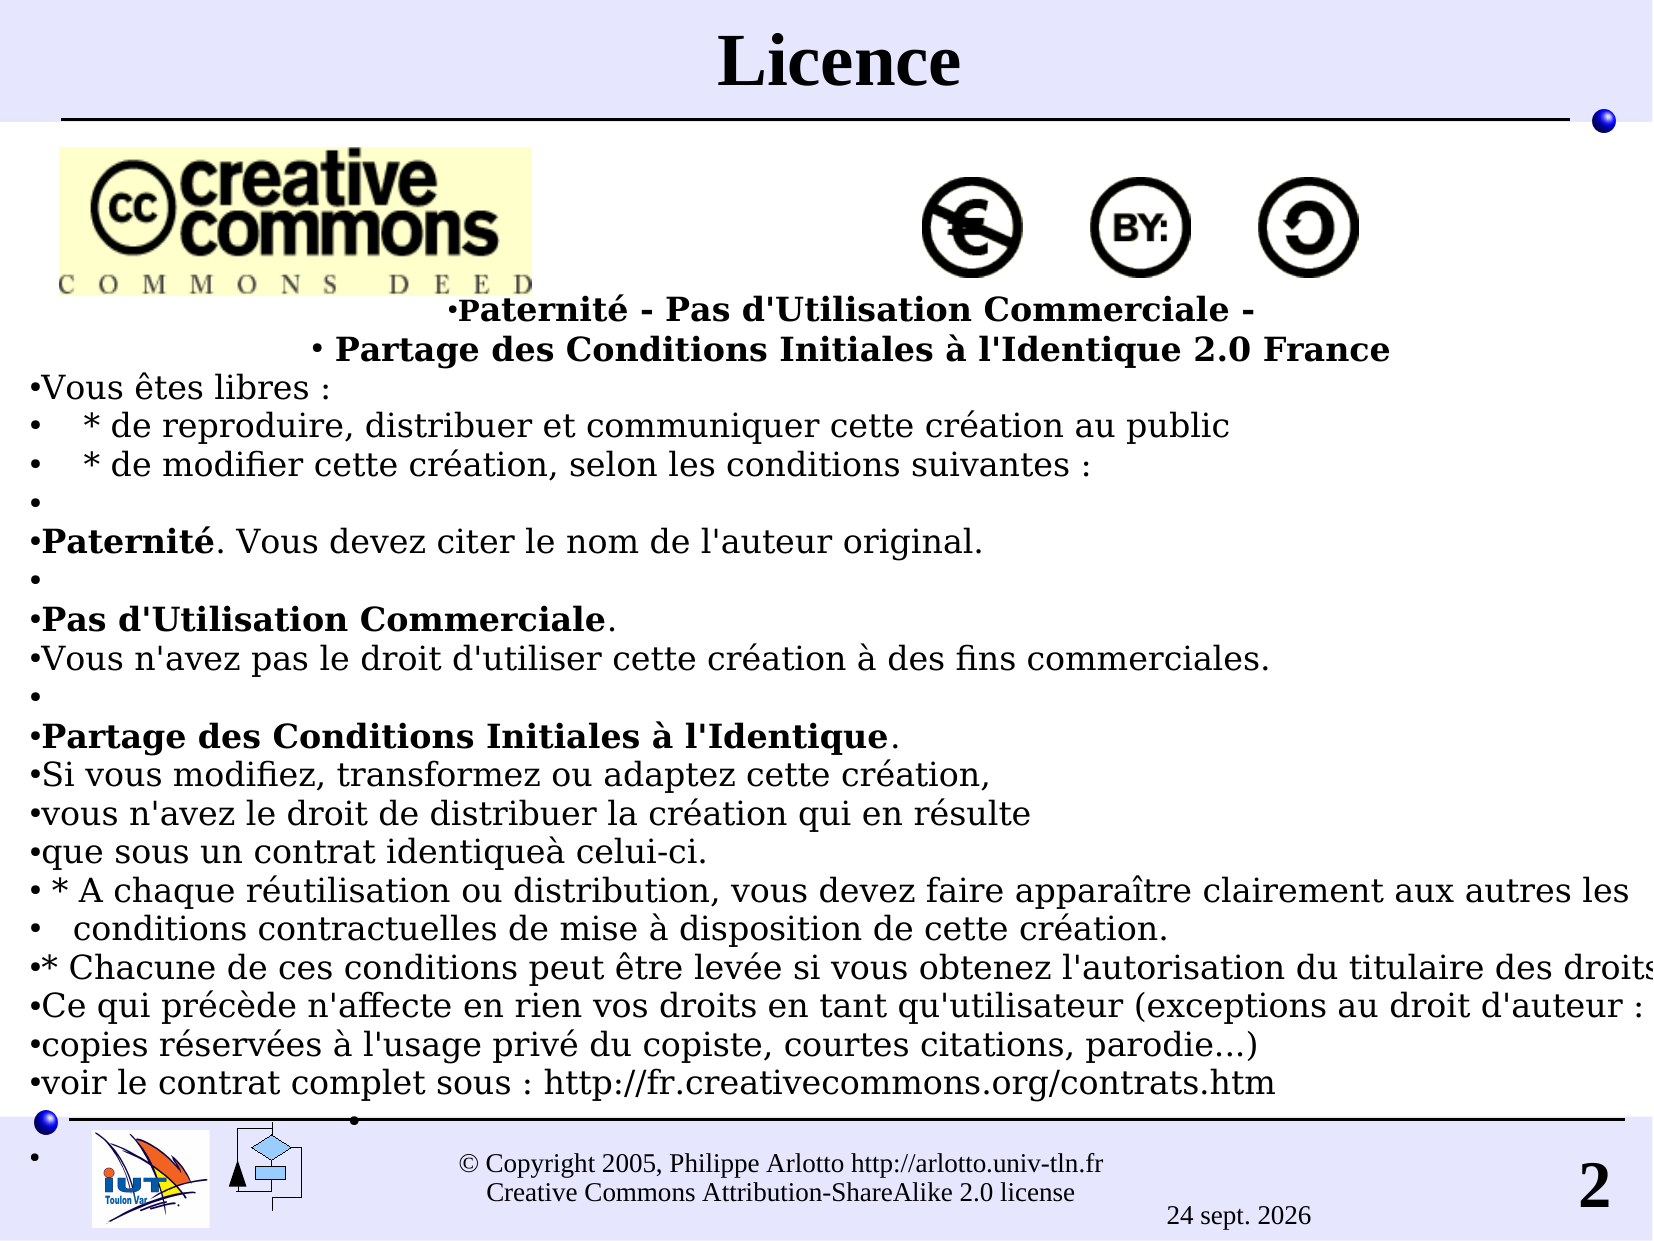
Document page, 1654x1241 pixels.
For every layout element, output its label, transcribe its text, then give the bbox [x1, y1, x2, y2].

picture [1258, 177, 1359, 278]
picture [59, 147, 532, 290]
text_box Paternité - Pas d'Utilisation Commerciale - Partage des Conditions Initiales à l'Identique 2.0 France Vous êtes libres : * de reproduire, distribuer et communiquer cette création au public * de modifier cette création, selon les conditions suivantes : Paternité. Vous devez citer le nom de l'auteur original. Pas d'Utilisation Commerciale. Vous n'avez pas le droit d'utiliser cette création à des fins commerciales. Partage des Conditions Initiales à l'Identique. Si vous modifiez, transformez ou adaptez cette création, vous n'avez le droit de distribuer la création qui en résulte que sous un contrat identiqueà celui-ci. * A chaque réutilisation ou distribution, vous devez faire apparaître clairement aux autres les conditions contractuelles de mise à disposition de cette création. * Chacune de ces conditions peut être levée si vous obtenez l'autorisation du titulaire des droits. Ce qui précède n'affecte en rien vos droits en tant qu'utilisateur (exceptions au droit d'auteur : copies réservées à l'usage privé du copiste, courtes citations, parodie...) voir le contrat complet sous : http://fr.creativecommons.org/contrats.htm [29, 290, 1653, 1185]
picture [922, 177, 1023, 278]
title Licence [95, 11, 1585, 110]
picture [1090, 177, 1191, 278]
